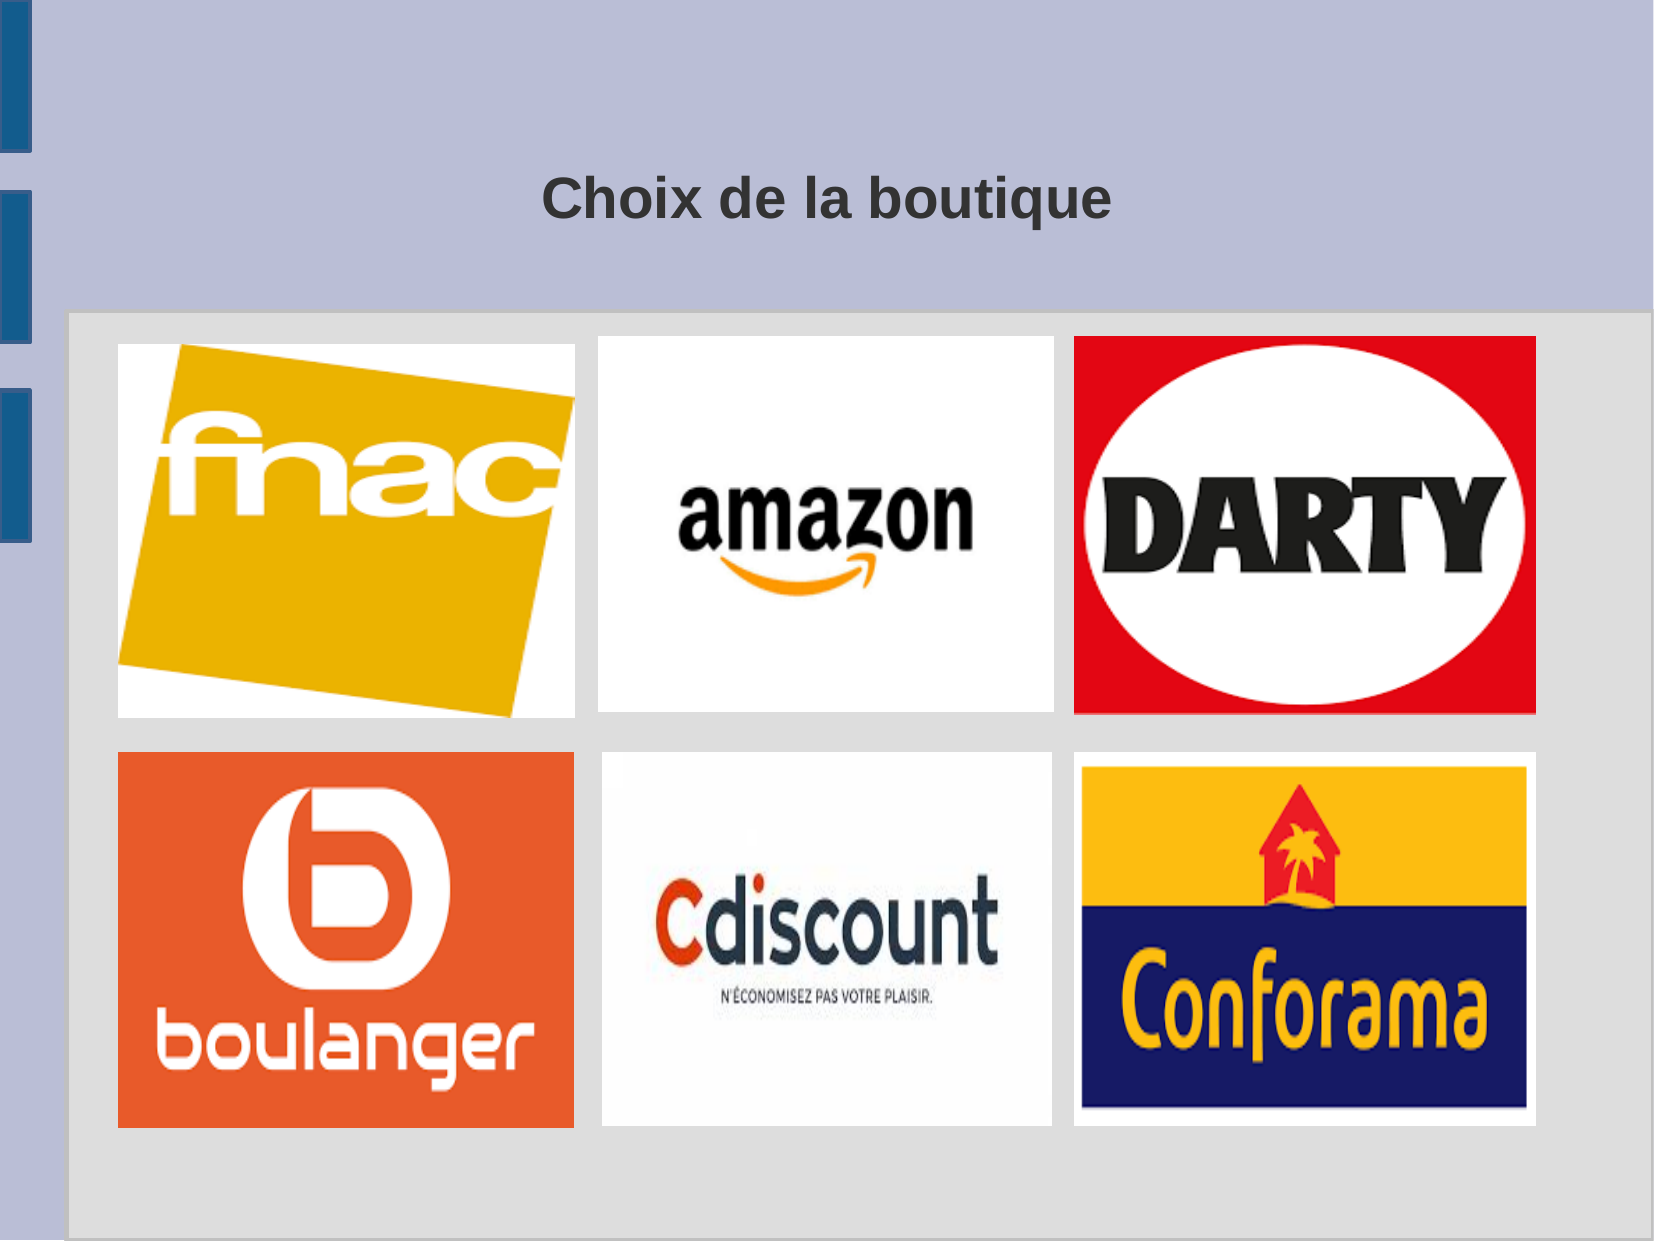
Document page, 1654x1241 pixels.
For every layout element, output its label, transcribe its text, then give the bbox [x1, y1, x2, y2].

picture [598, 336, 1054, 712]
picture [118, 344, 575, 718]
picture [602, 752, 1052, 1126]
picture [1074, 752, 1536, 1126]
picture [118, 752, 574, 1128]
title Choix de la boutique [121, 91, 1534, 299]
picture [1074, 336, 1536, 715]
